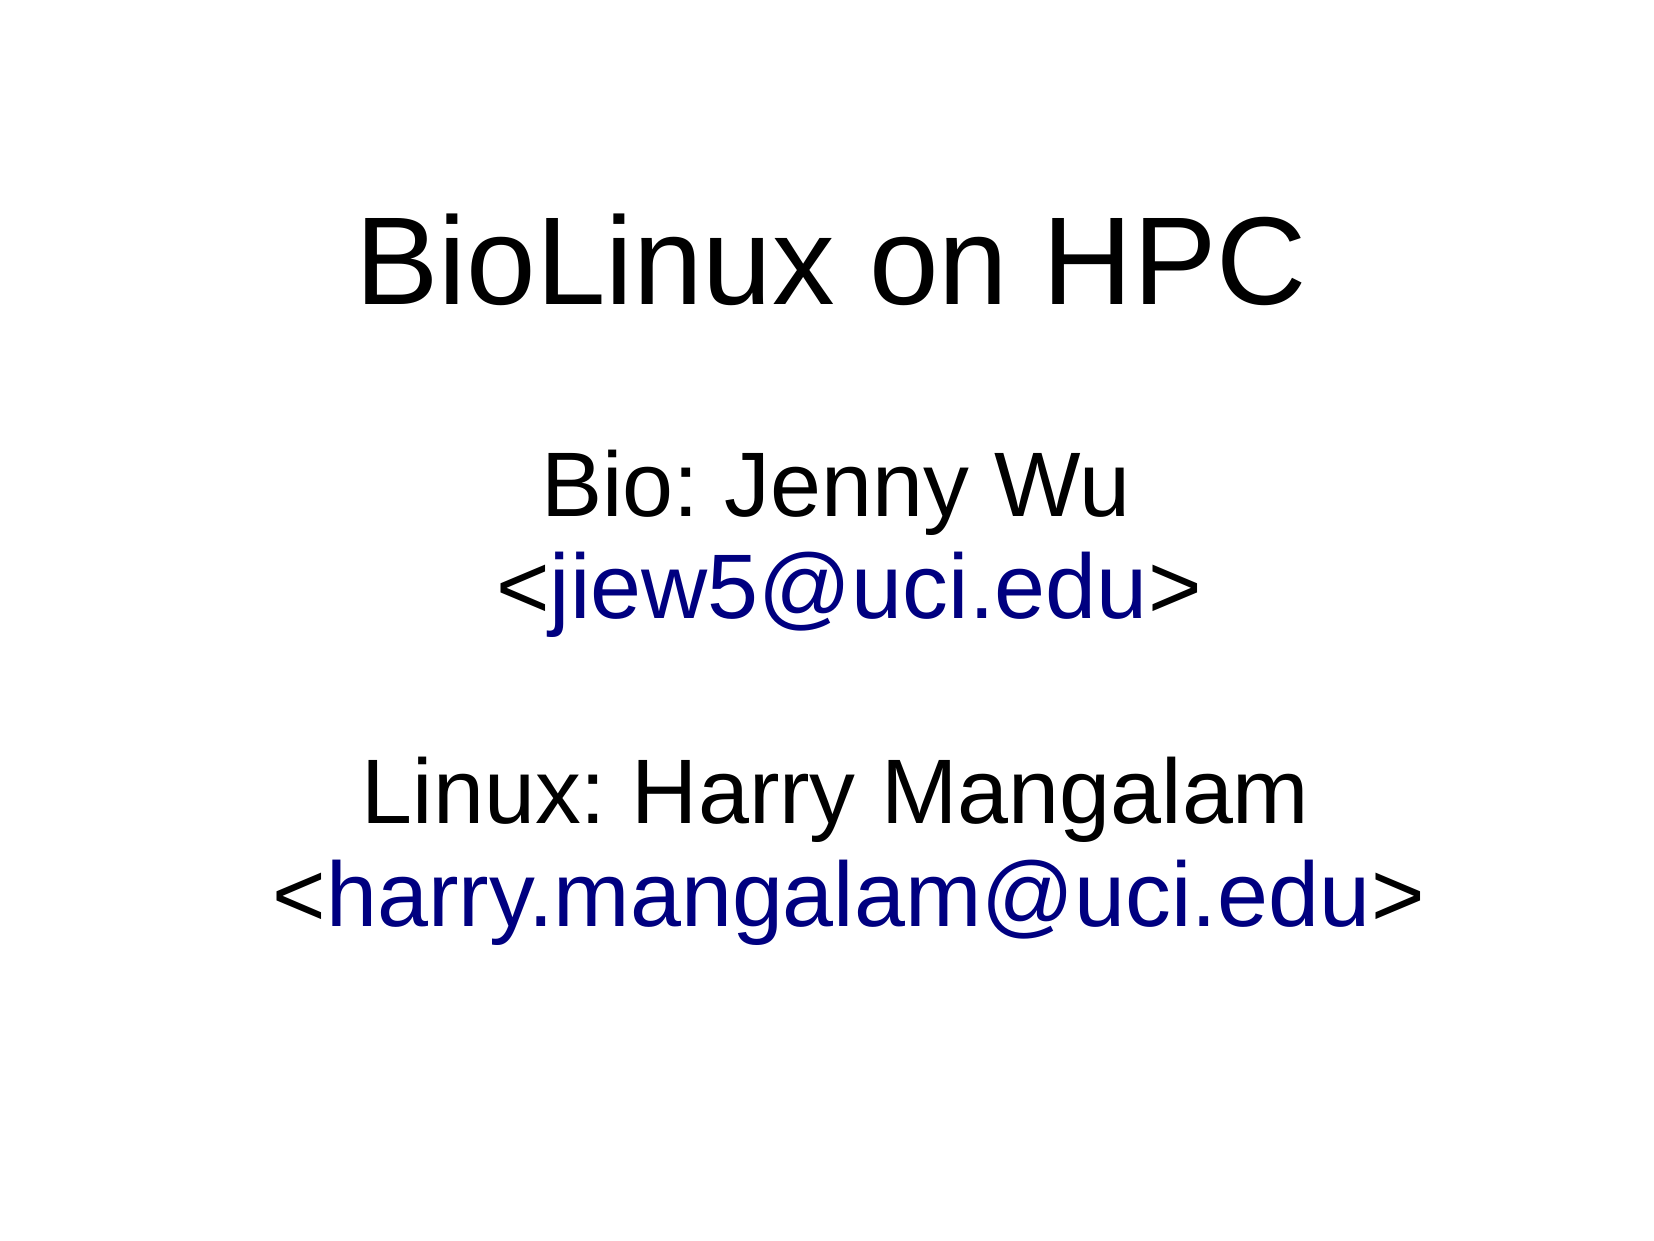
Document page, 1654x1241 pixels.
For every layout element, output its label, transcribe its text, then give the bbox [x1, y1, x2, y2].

title BioLinux on HPC Bio: Jenny Wu <jiew5@uci.edu> Linux: Harry Mangalam <harry.mangalam@uci.edu> [105, 191, 1594, 947]
